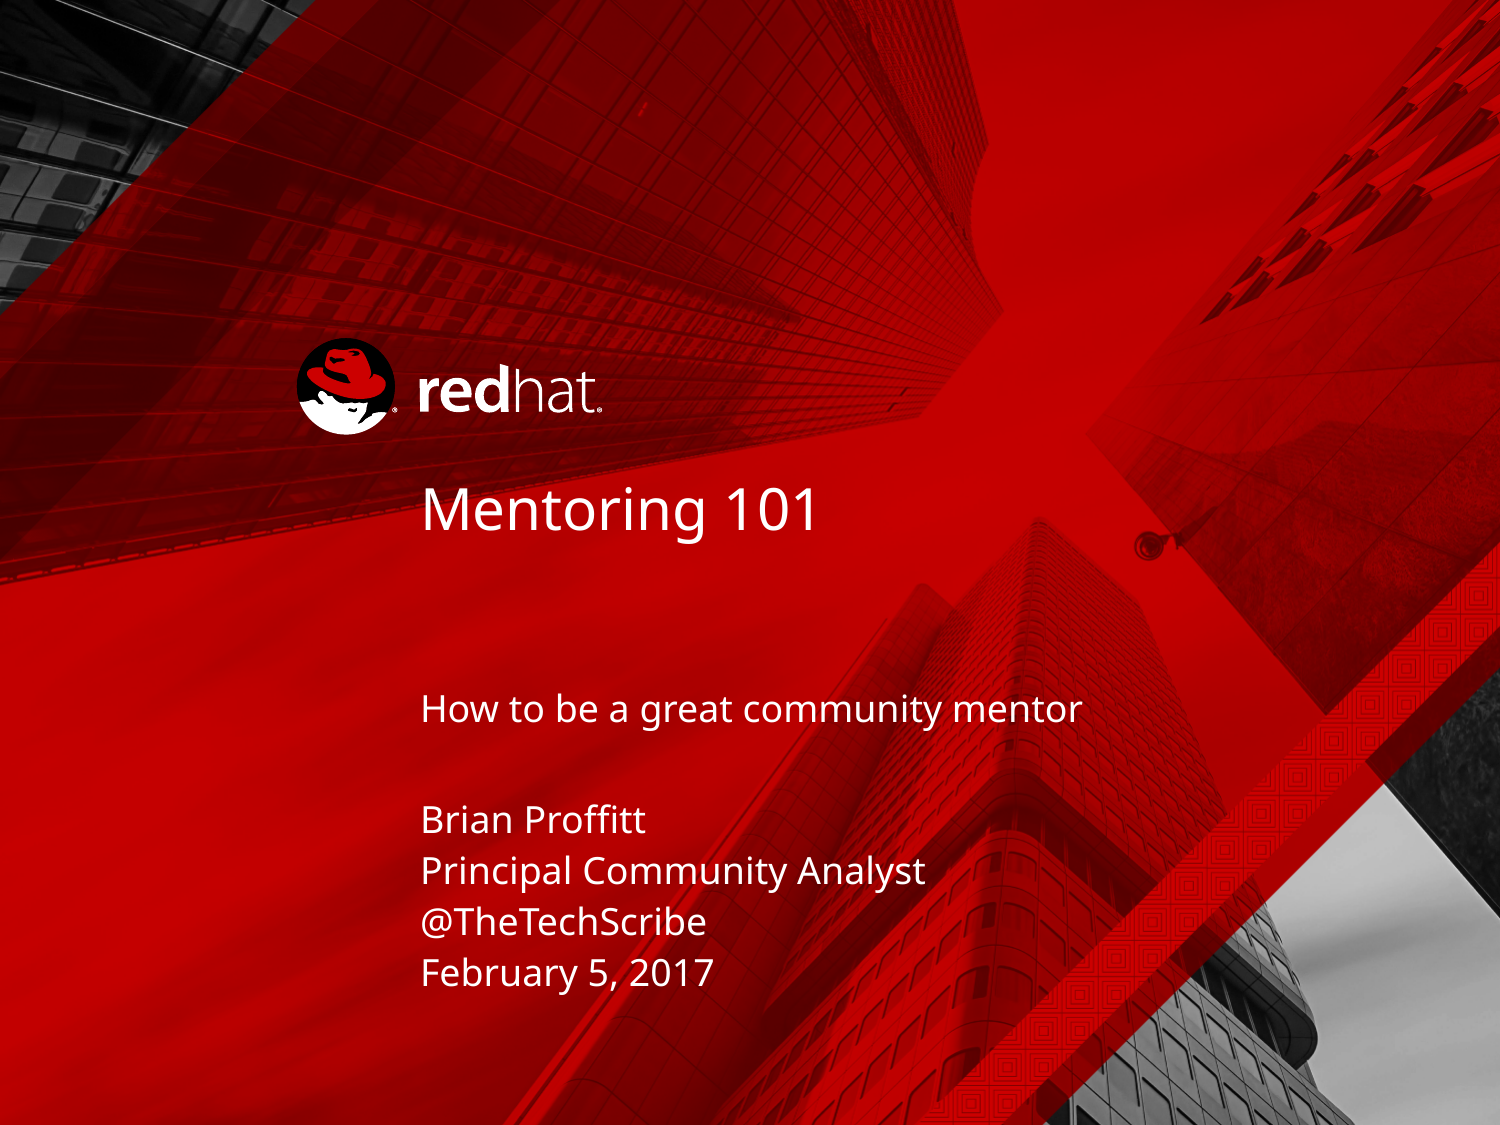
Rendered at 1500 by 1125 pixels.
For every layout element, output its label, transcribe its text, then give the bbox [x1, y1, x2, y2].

picture [0, 0, 1500, 1125]
subtitle How to be a great community mentor Brian Proffitt Principal Community Analyst @TheTechScribe February 5, 2017 [420, 682, 1411, 982]
title Mentoring 101 [420, 467, 1381, 616]
